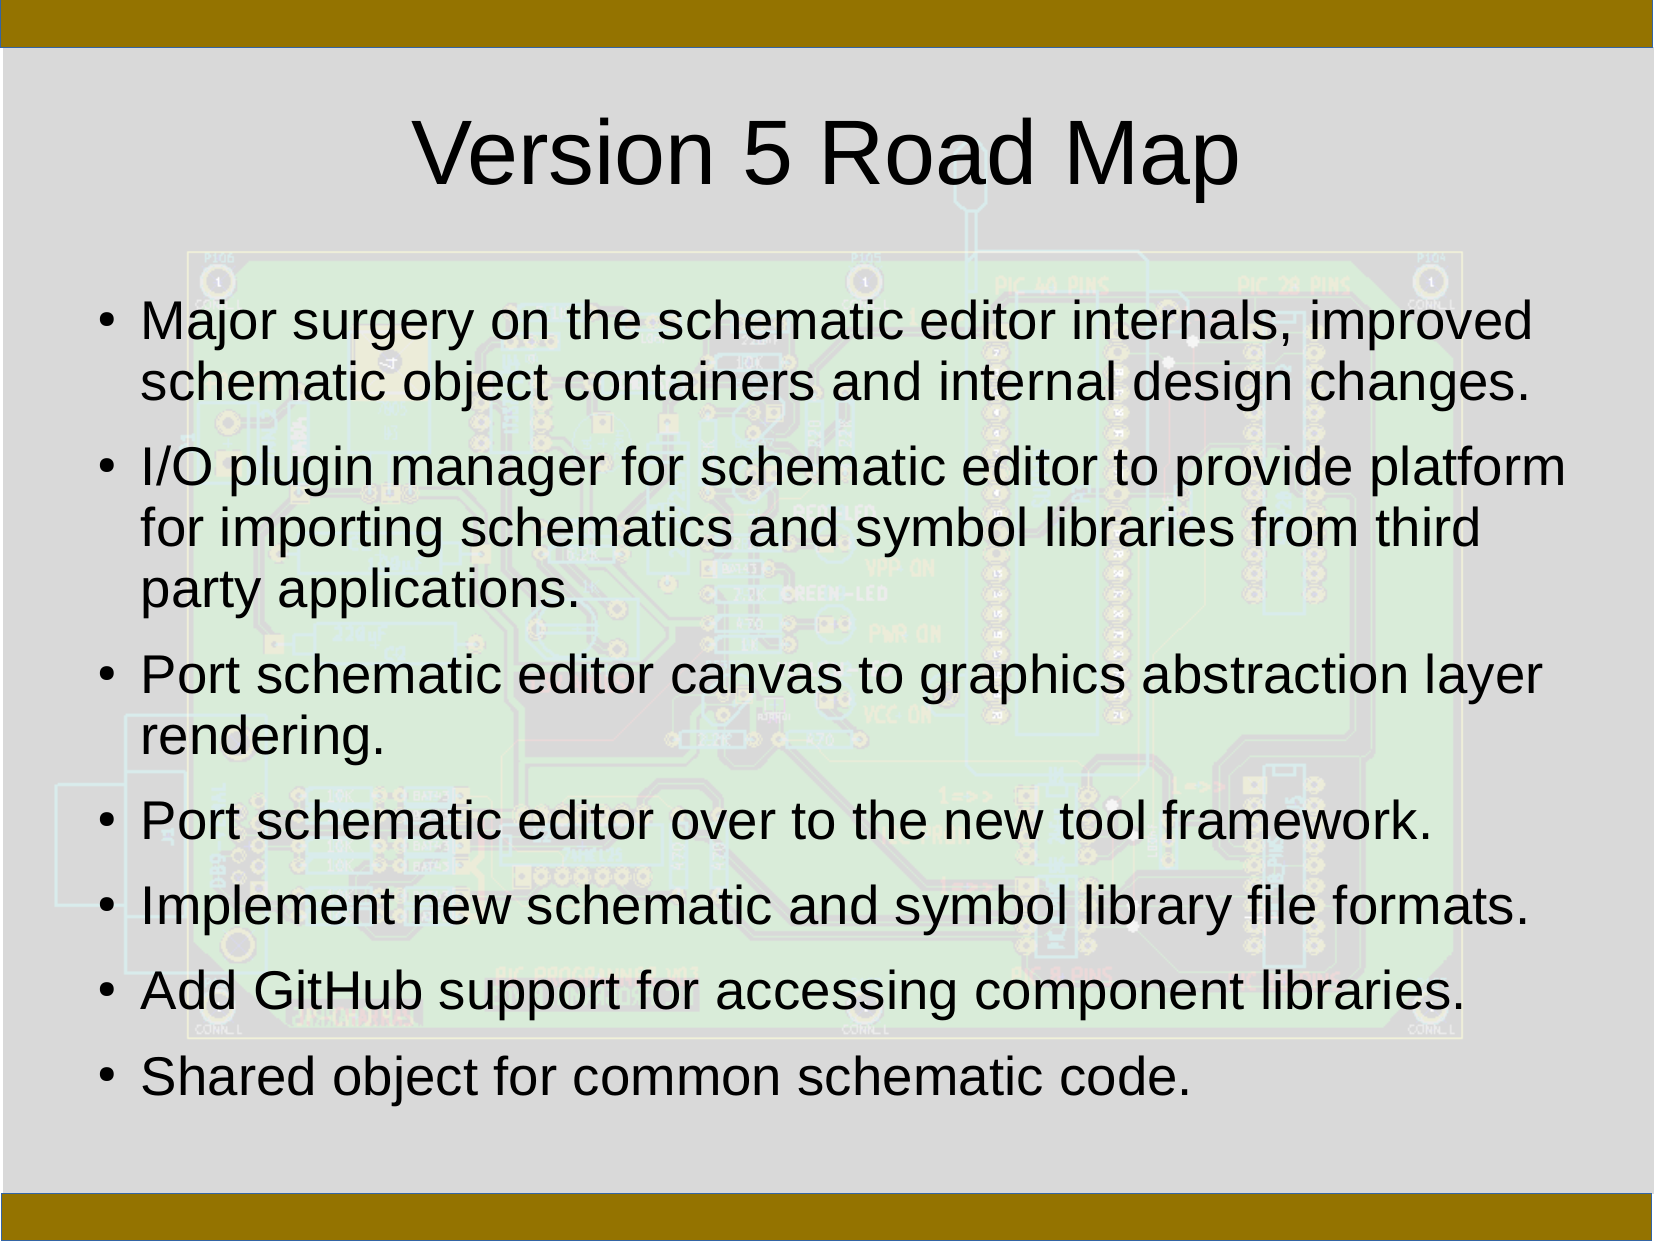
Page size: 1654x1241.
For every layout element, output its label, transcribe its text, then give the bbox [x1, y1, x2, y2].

text_box [0, 0, 1653, 48]
text_box [1, 1193, 1652, 1241]
list Major surgery on the schematic editor internals, improved schematic object containers and internal design changes. I/O plugin manager for schematic editor to provide platform for importing schematics and symbol libraries from third party applications. Port schematic editor canvas to graphics abstraction layer rendering. Port schematic editor over to the new tool framework. Implement new schematic and symbol library file formats. Add GitHub support for accessing component libraries. Shared object for common schematic code. [82, 290, 1571, 1126]
title Version 5 Road Map [82, 49, 1571, 257]
picture [3, 47, 1654, 1194]
